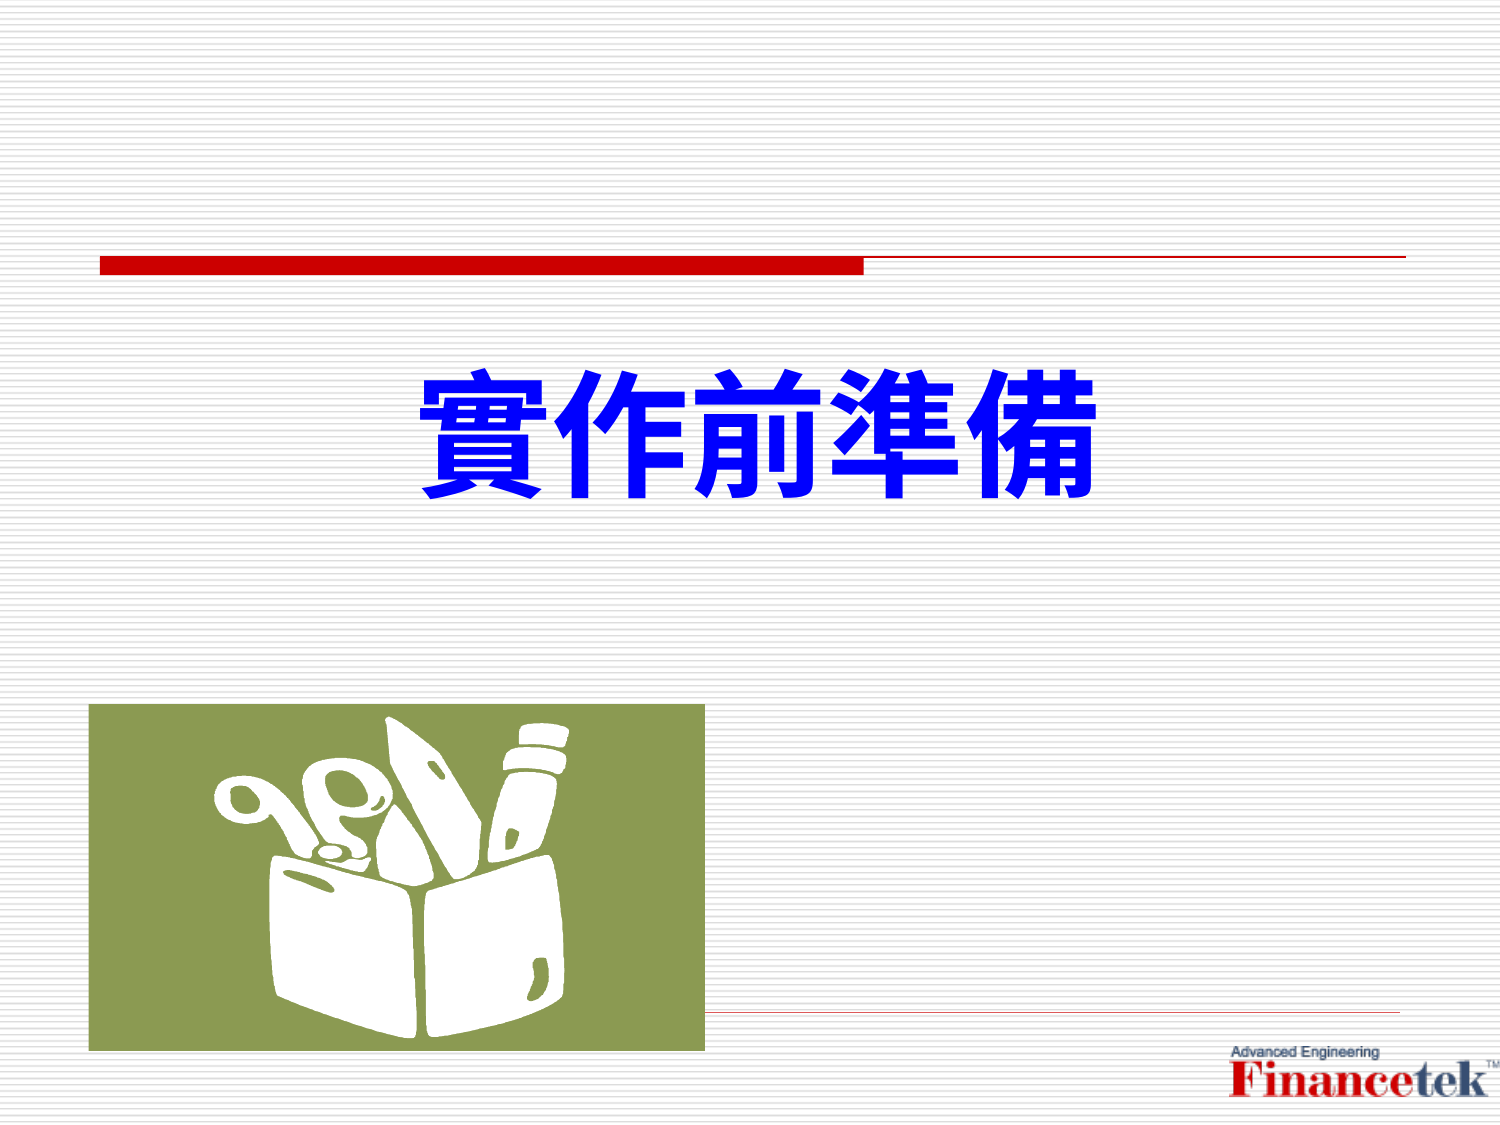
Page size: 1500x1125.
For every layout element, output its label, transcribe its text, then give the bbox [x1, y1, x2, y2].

picture [88, 704, 705, 1051]
text_box 實作前準備 [312, 341, 1235, 524]
